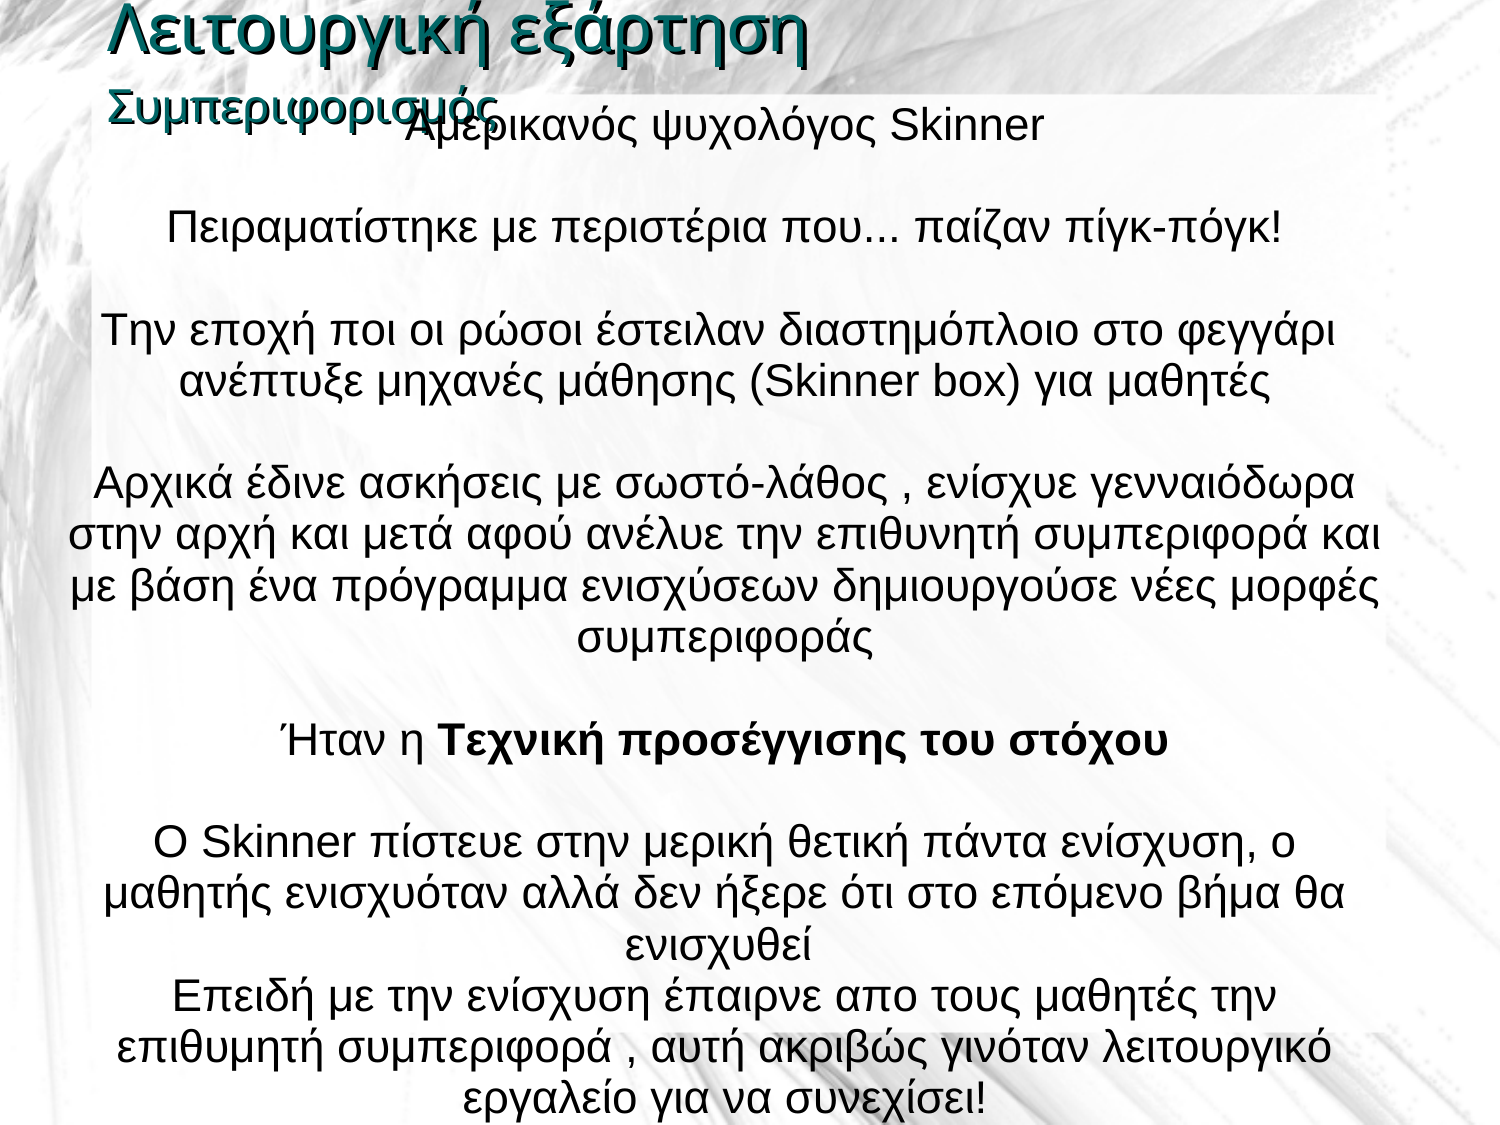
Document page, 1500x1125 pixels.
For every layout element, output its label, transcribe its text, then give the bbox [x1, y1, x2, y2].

title Λειτουργική εξάρτηση Συμπεριφορισμός [107, 0, 1367, 99]
subtitle Αμερικανός ψυχολόγος Skinner Πειραματίστηκε με περιστέρια που... παίζαν πίγκ-πόγκ! Την εποχή ποι οι ρώσοι έστειλαν διαστημόπλοιο στο φεγγάρι ανέπτυξε μηχανές μάθησης (Skinner box) για μαθητές Αρχικά έδινε ασκήσεις με σωστό-λάθος , ενίσχυε γενναιόδωρα στην αρχή και μετά αφού ανέλυε την επιθυνητή συμπεριφορά και με βάση ένα πρόγραμμα ενισχύσεων δημιουργούσε νέες μορφές συμπεριφοράς Ήταν η Τεχνική προσέγγισης του στόχου Ο Skinner πίστευε στην μερική θετική πάντα ενίσχυση, ο μαθητής ενισχυόταν αλλά δεν ήξερε ότι στο επόμενο βήμα θα ενισχυθεί Επειδή με την ενίσχυση έπαιρνε απο τους μαθητές την επιθυμητή συμπεριφορά , αυτή ακριβώς γινόταν λειτουργικό εργαλείο για να συνεχίσει! [66, 99, 1385, 1123]
picture [0, 0, 1500, 1125]
